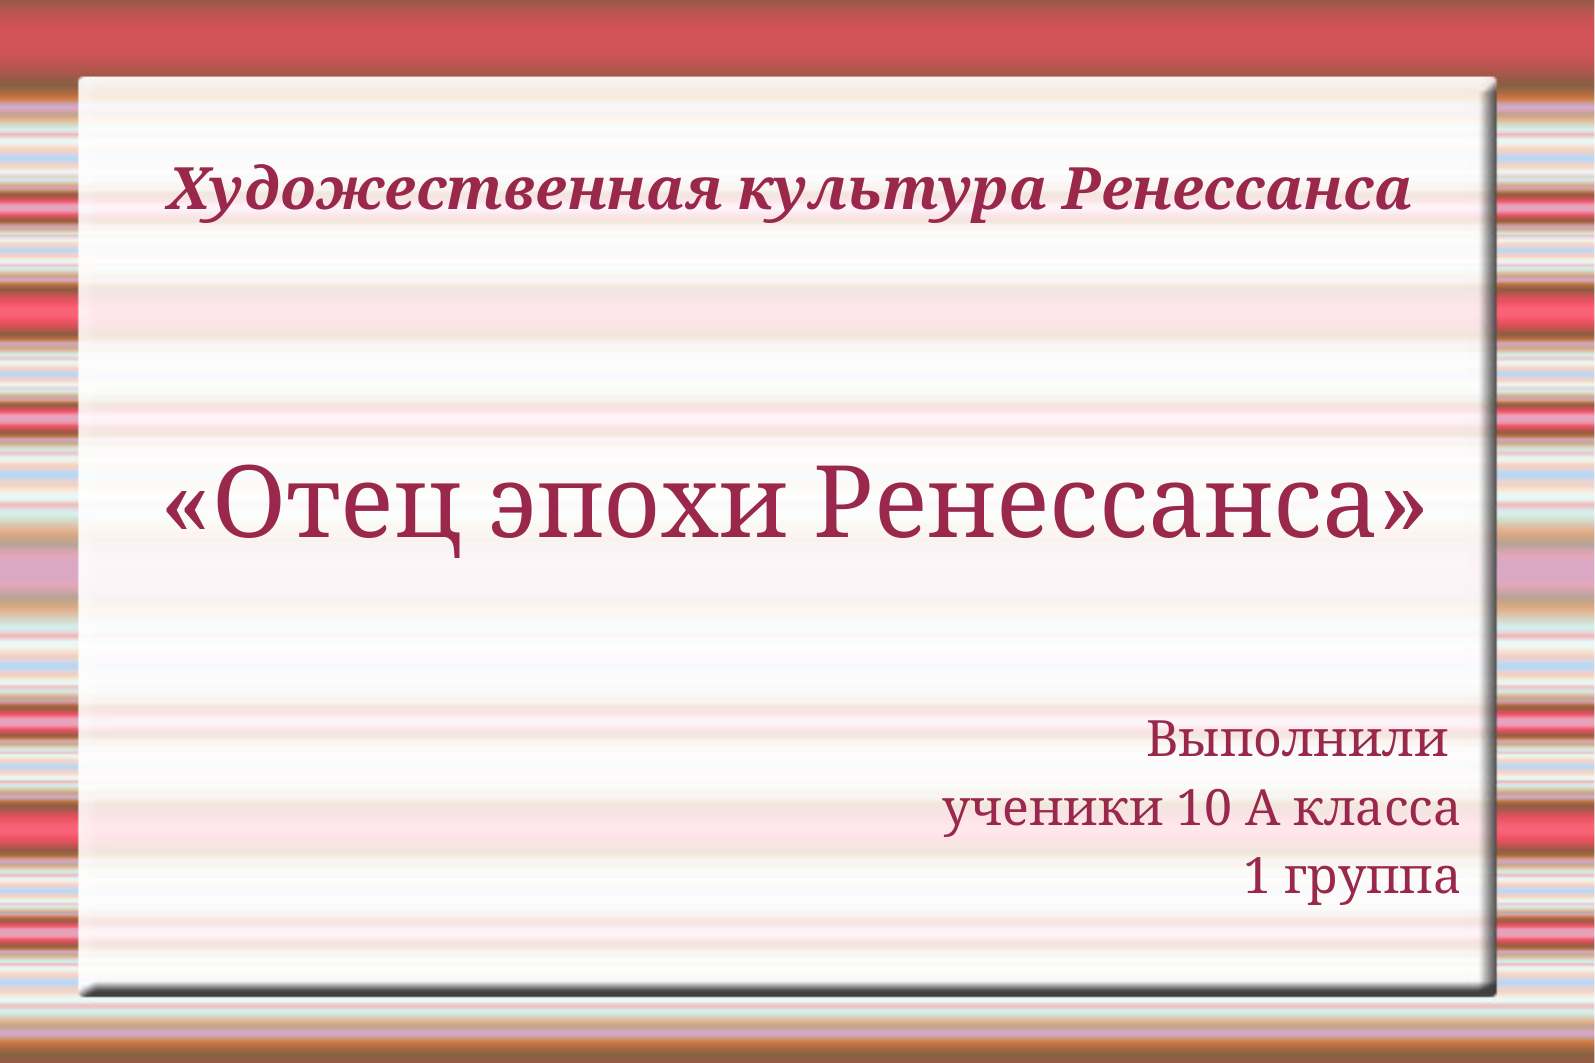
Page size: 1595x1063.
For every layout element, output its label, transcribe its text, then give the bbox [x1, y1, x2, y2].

picture [0, 0, 1595, 1063]
subtitle «Отец эпохи Ренессанса» Выполнили ученики 10 А класса 1 группа [130, 299, 1462, 972]
title Художественная культура Ренессанса [117, 105, 1479, 269]
